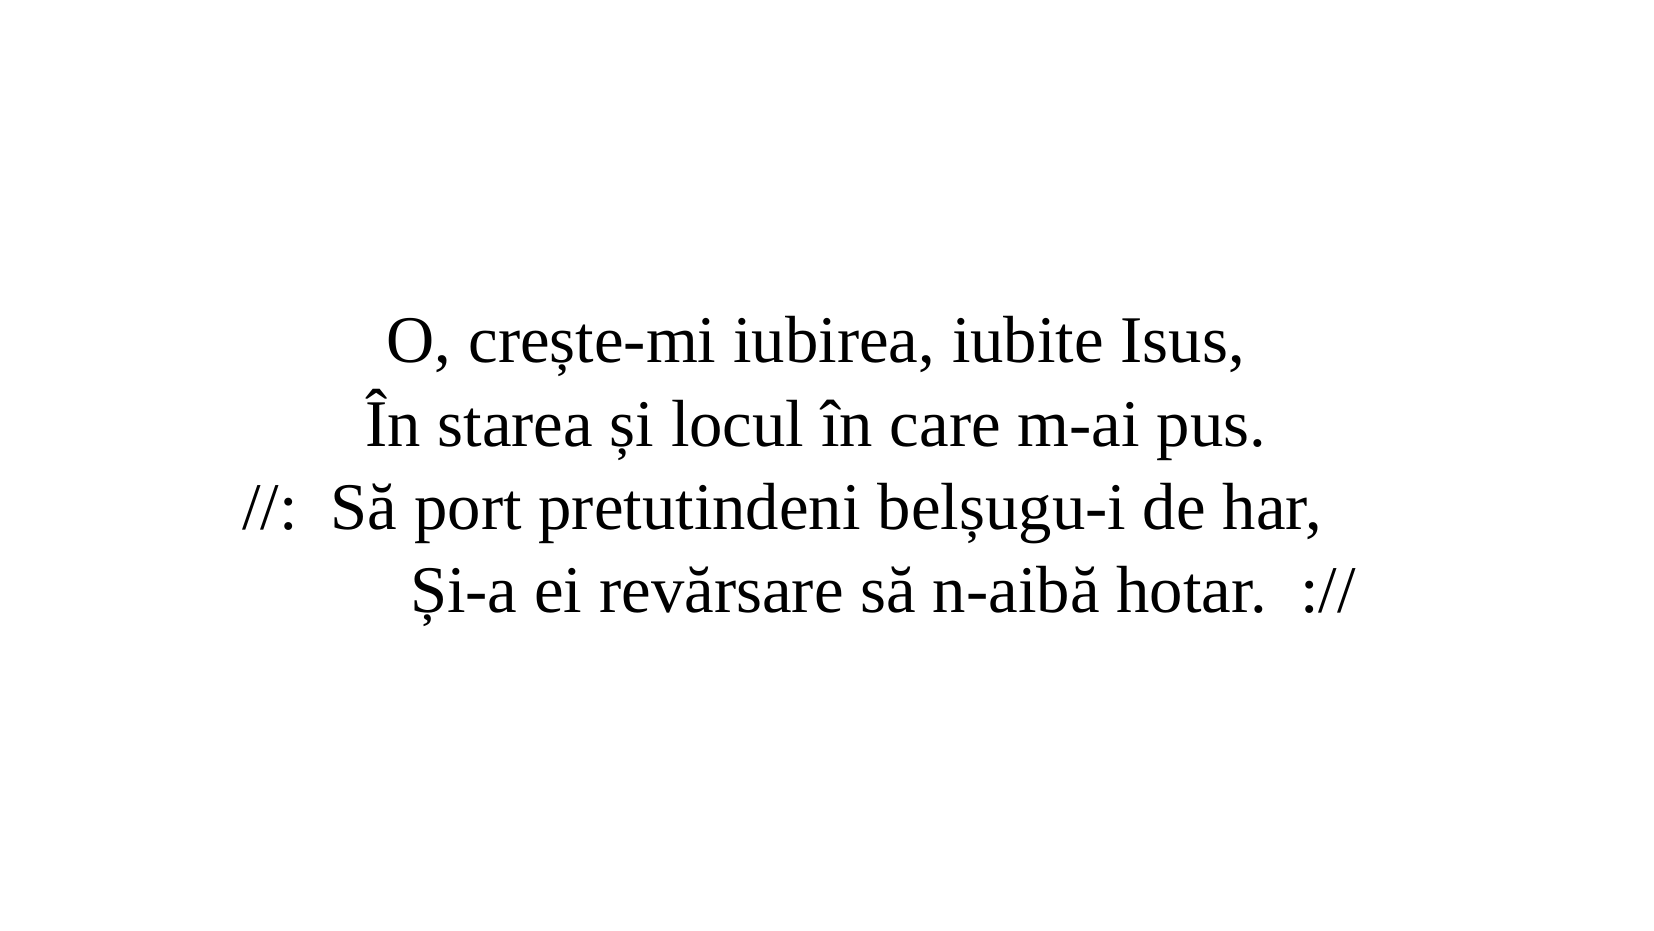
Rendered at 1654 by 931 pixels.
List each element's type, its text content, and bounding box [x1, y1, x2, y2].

subtitle O, crește-mi iubirea, iubite Isus, În starea și locul în care m-ai pus. //: Să port pretutindeni belșugu-i de har, Și-a ei revărsare să n-aibă hotar. :// [240, 150, 1393, 781]
